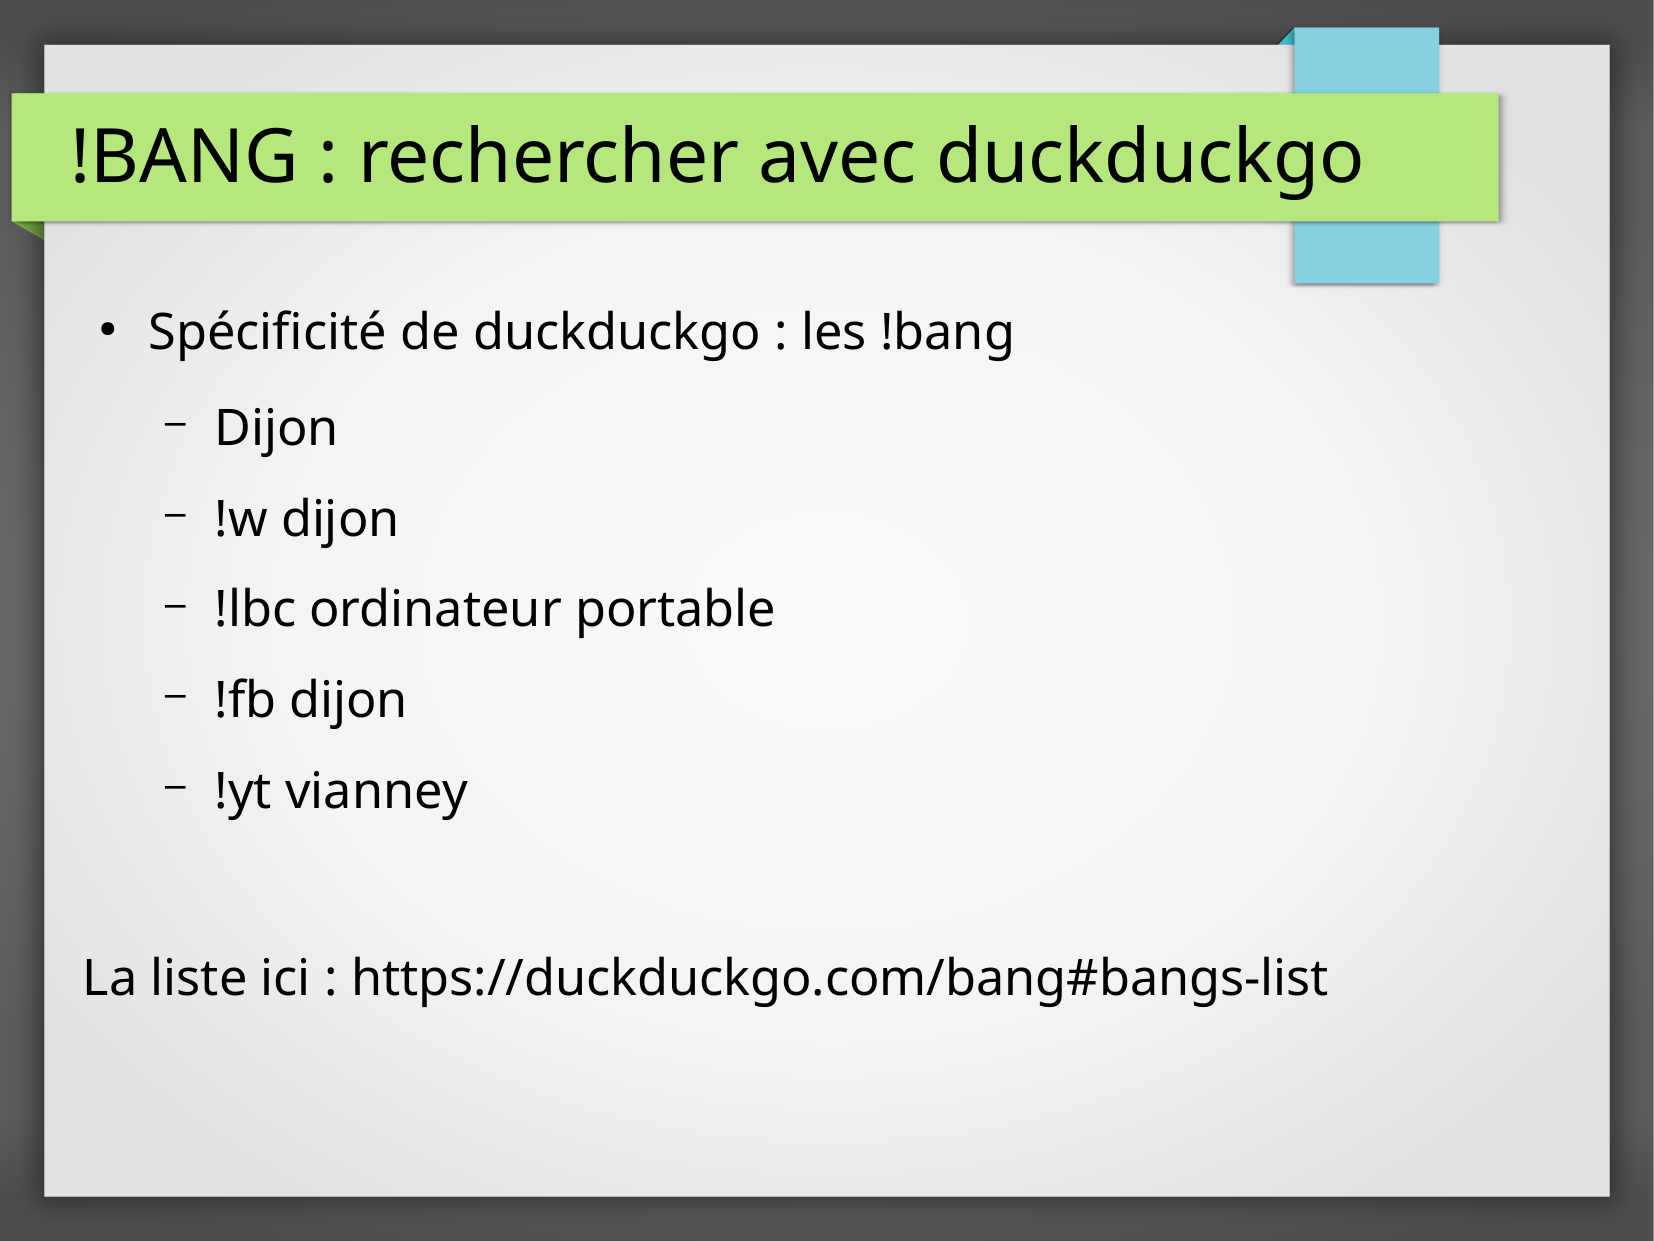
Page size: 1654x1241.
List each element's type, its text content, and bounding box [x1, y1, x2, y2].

picture [0, 0, 1654, 1241]
list Spécificité de duckduckgo : les !bang Dijon !w dijon !lbc ordinateur portable !fb dijon !yt vianney La liste ici : https://duckduckgo.com/bang#bangs-list [82, 295, 1571, 1015]
title !BANG : rechercher avec duckduckgo [70, 60, 1524, 248]
